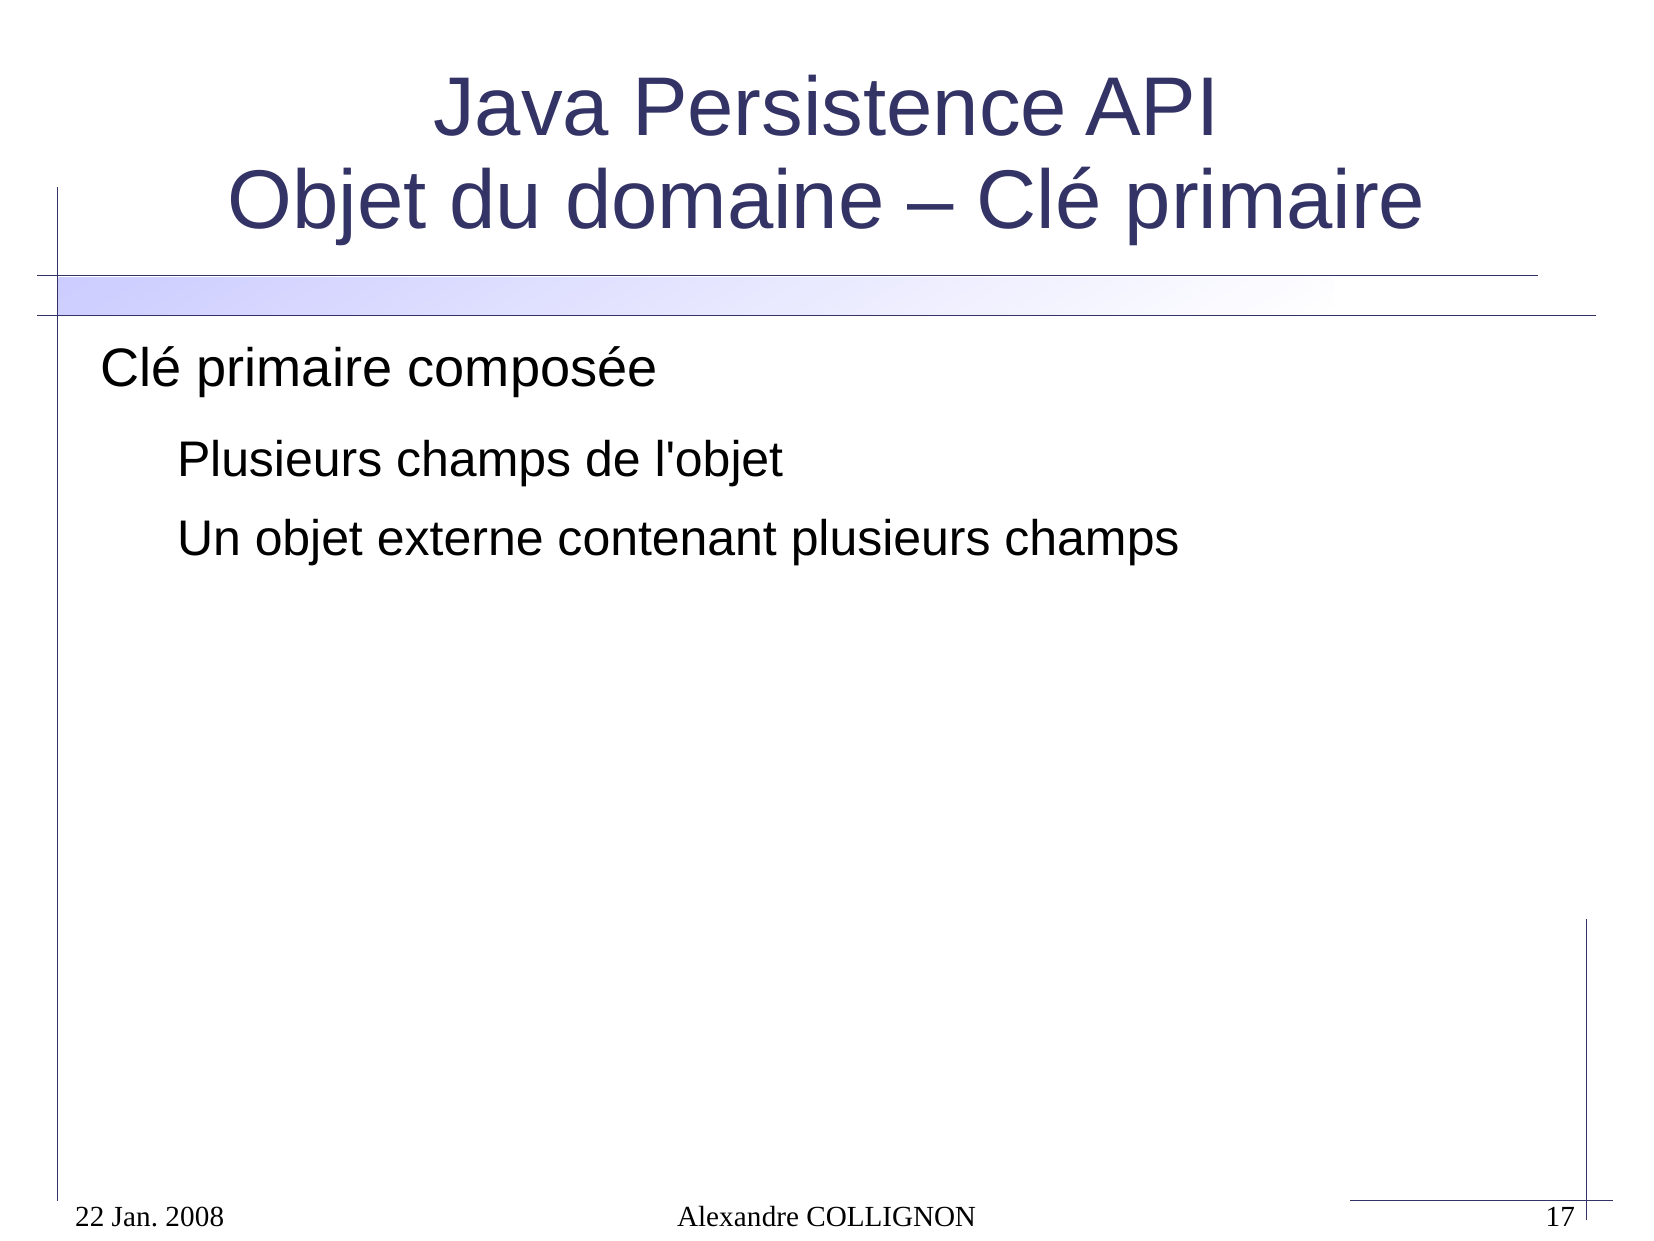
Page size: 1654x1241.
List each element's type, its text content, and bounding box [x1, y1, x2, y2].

title Java Persistence API Objet du domaine – Clé primaire [82, 49, 1571, 257]
list Clé primaire composée Plusieurs champs de l'objet Un objet externe contenant plusieurs champs [82, 337, 1571, 1157]
